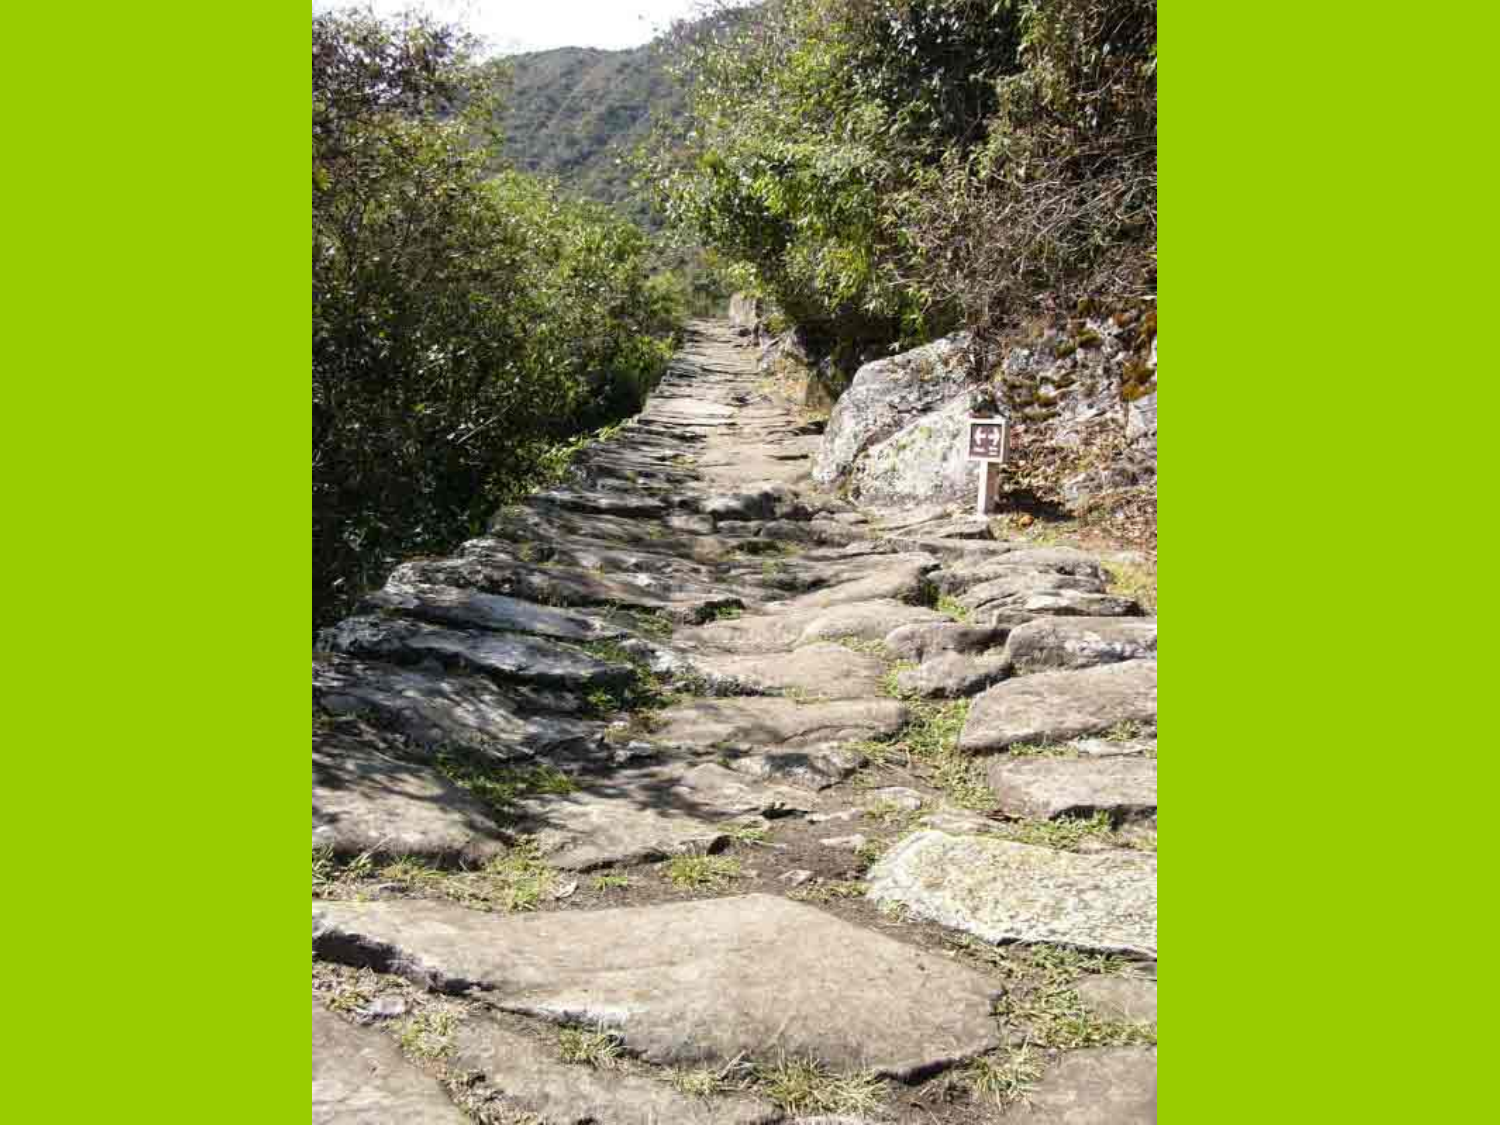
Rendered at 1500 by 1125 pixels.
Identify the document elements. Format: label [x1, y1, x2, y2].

picture [312, 0, 1157, 1125]
